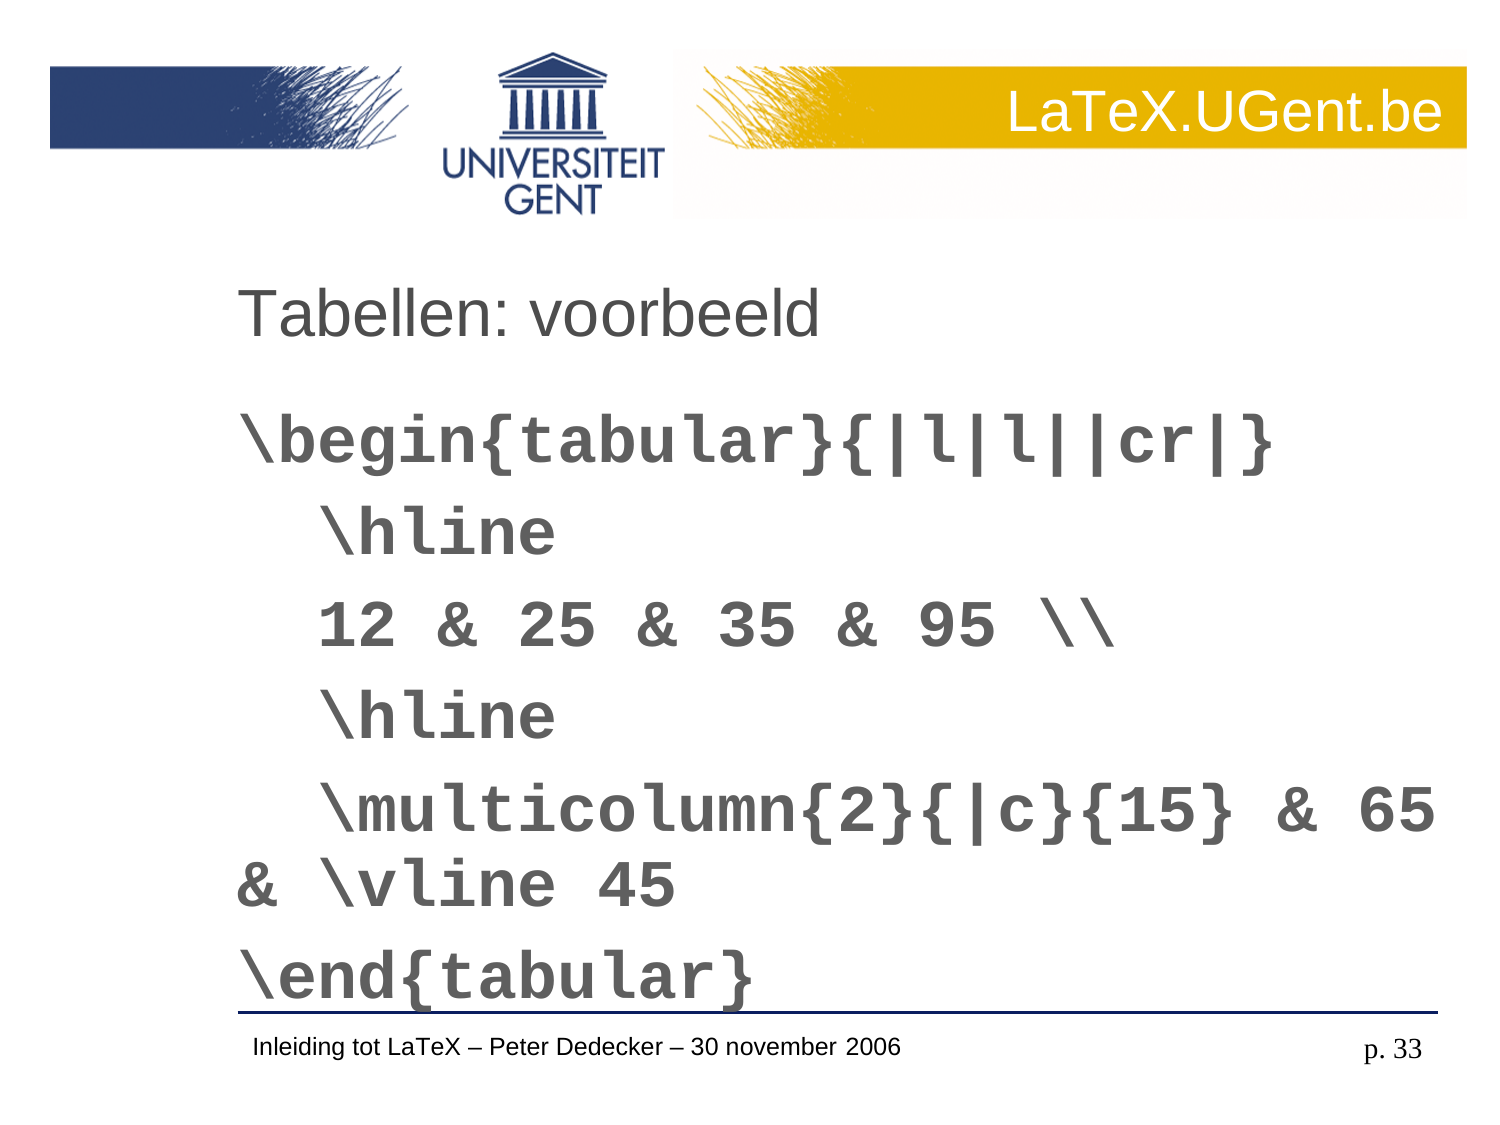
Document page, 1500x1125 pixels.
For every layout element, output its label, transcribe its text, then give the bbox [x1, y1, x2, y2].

picture [50, 49, 1467, 219]
list \begin{tabular}{|l|l||cr|} \hline 12 & 25 & 35 & 95 \\ \hline \multicolumn{2}{|c}{15} & 65 & \vline 45 \end{tabular} [237, 406, 1438, 1007]
title Tabellen: voorbeeld [237, 219, 1438, 406]
